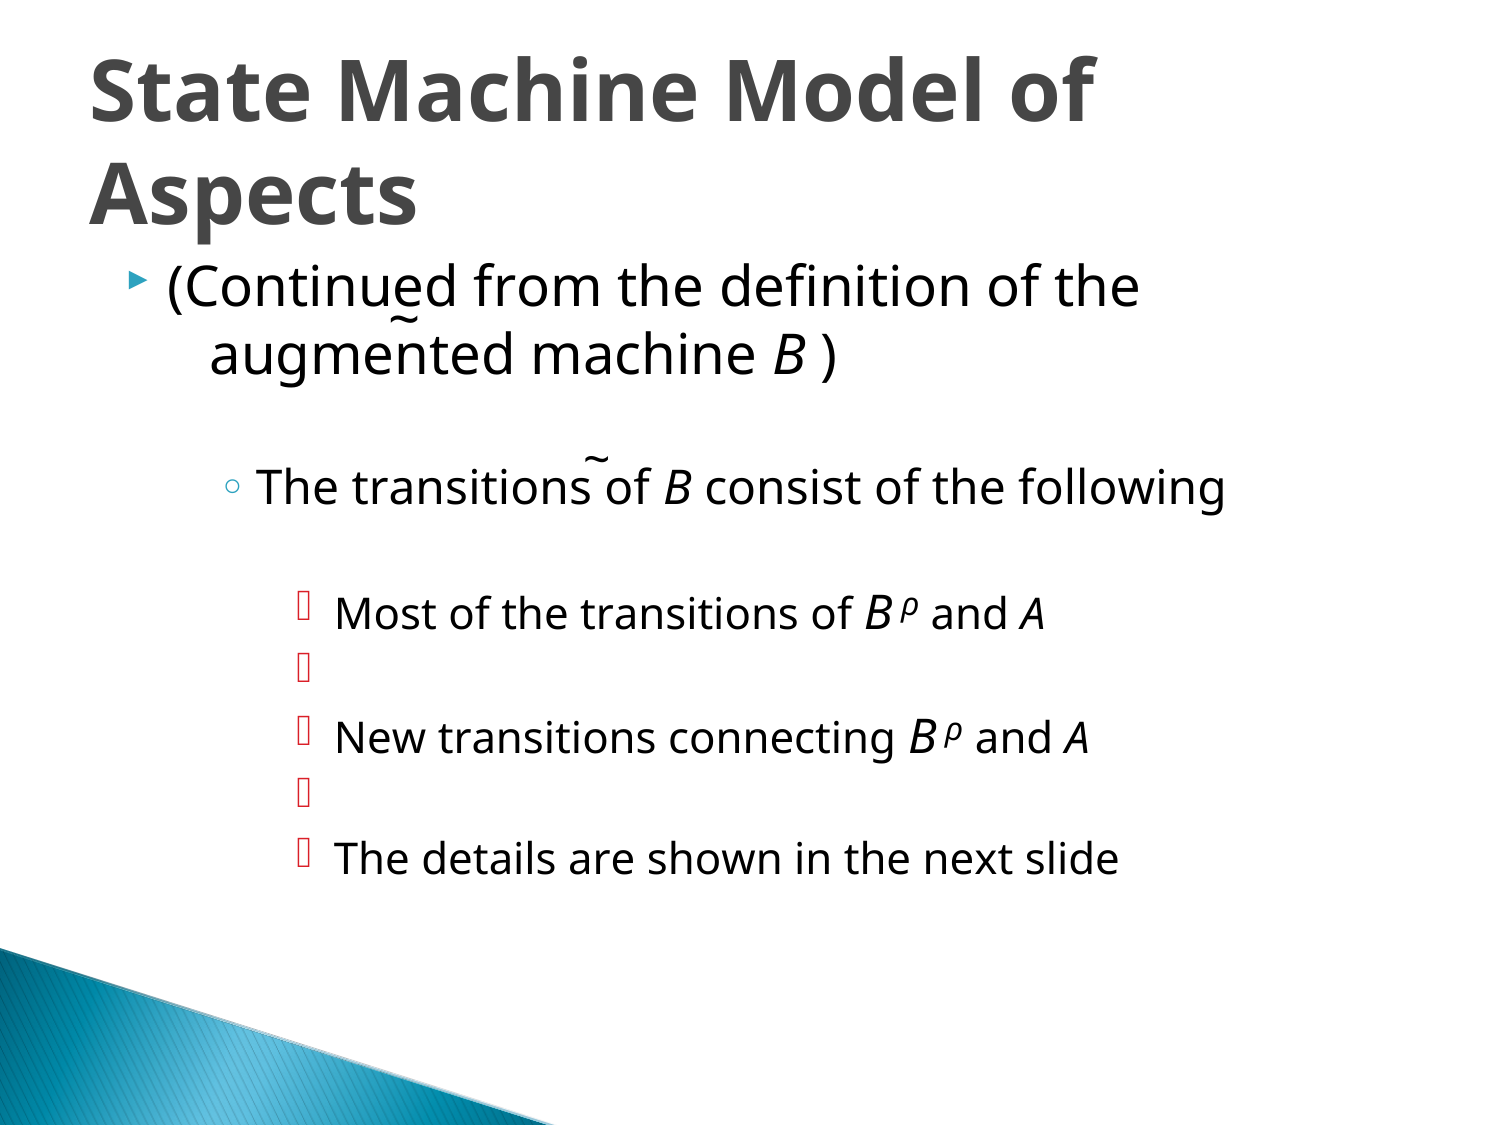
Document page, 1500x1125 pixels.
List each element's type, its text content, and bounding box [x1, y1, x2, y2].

title State Machine Model of Aspects [75, 28, 1426, 242]
text_box ~ [372, 274, 438, 361]
text_box ~ [566, 419, 628, 495]
list (Continued from the definition of the augmented machine B ) The transitions of B consist of the following Most of the transitions of B ρ and A New transitions connecting B ρ and A The details are shown in the next slide [75, 242, 1426, 987]
